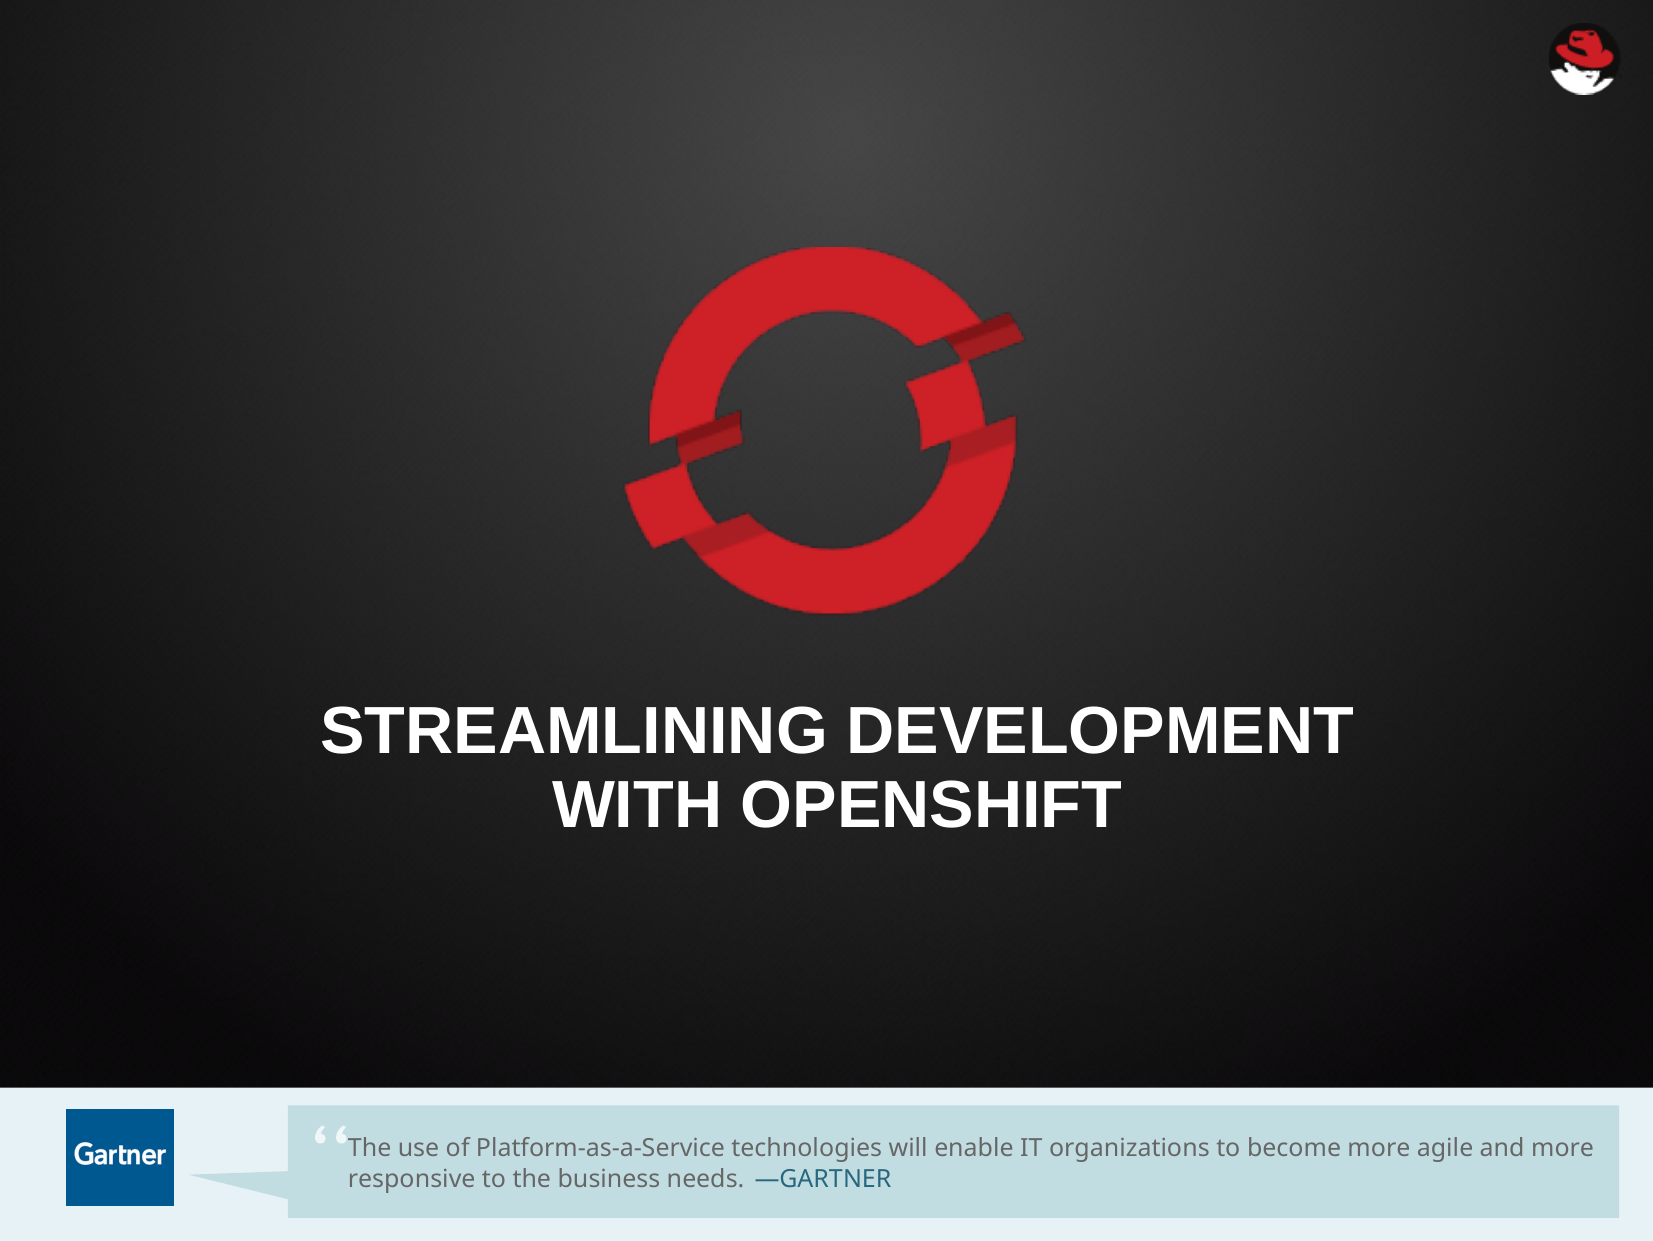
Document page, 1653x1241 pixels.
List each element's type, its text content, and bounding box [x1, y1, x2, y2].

subtitle STREAMLINING DEVELOPMENT WITH OPENSHIFT [100, 622, 1518, 913]
text_box [188, 1105, 1620, 1218]
picture [0, 0, 1653, 1087]
picture [66, 1109, 174, 1206]
text_box The use of Platform-as-a-Service technologies will enable IT organizations to become more agile and more responsive to the business needs. [333, 1121, 1607, 1201]
text_box —GARTNER [739, 1153, 1257, 1201]
